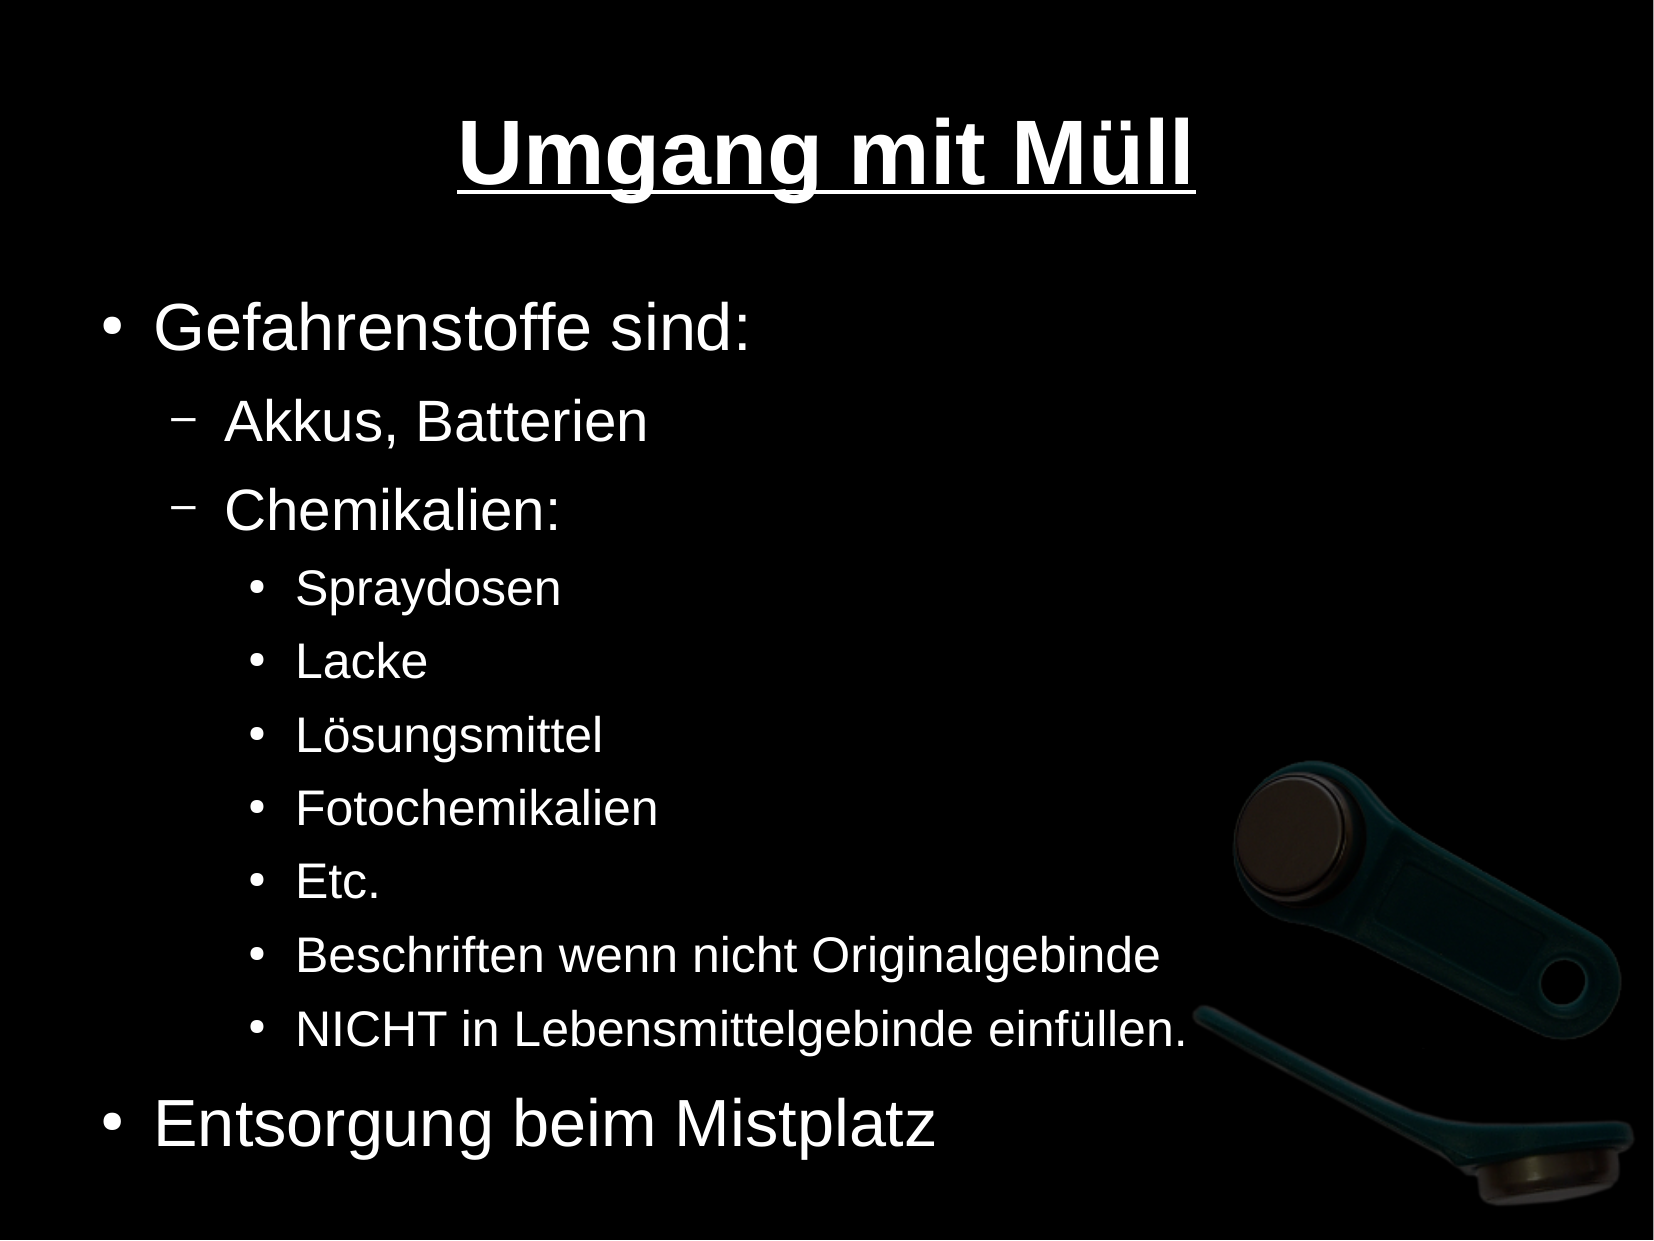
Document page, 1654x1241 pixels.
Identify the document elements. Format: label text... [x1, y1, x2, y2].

title Umgang mit Müll [82, 49, 1571, 257]
list Gefahrenstoffe sind: Akkus, Batterien Chemikalien: Spraydosen Lacke Lösungsmittel Fotochemikalien Etc. Beschriften wenn nicht Originalgebinde NICHT in Lebensmittelgebinde einfüllen. Entsorgung beim Mistplatz [82, 290, 1571, 1170]
picture [1150, 732, 1654, 1236]
